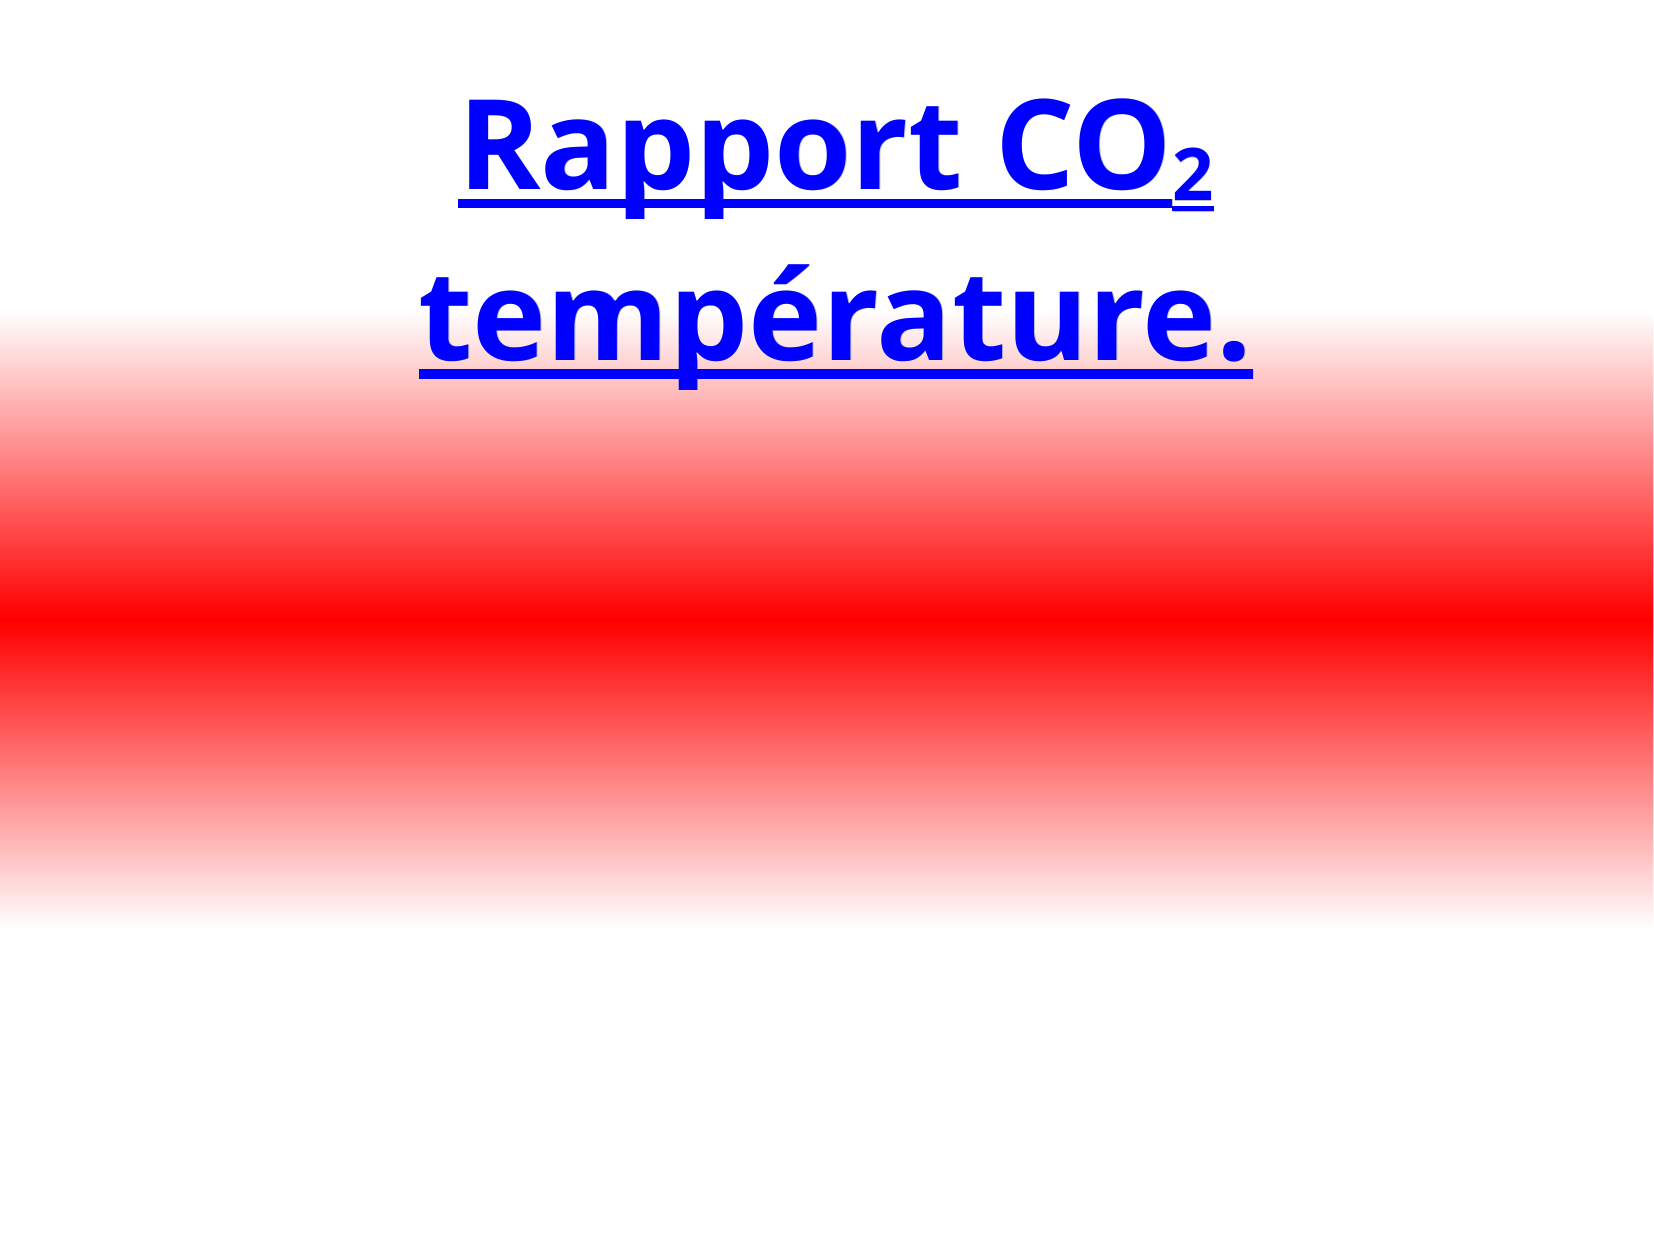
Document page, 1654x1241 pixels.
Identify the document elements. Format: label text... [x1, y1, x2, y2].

title Rapport CO2 température. [91, 38, 1580, 414]
